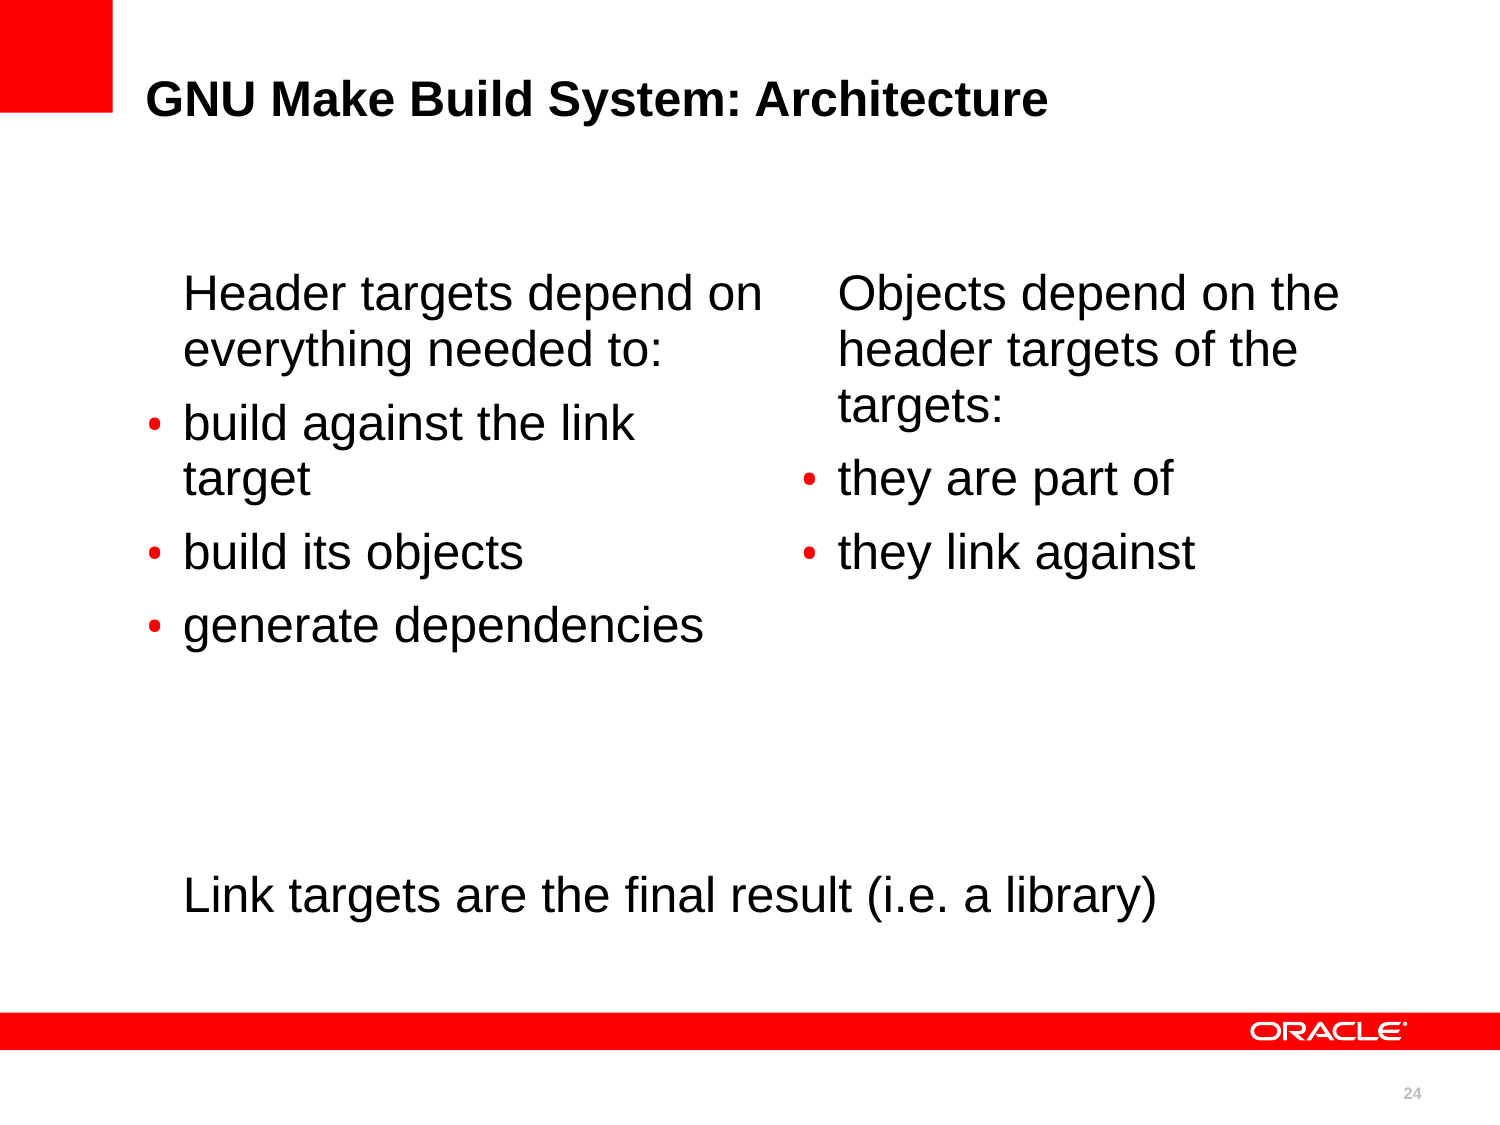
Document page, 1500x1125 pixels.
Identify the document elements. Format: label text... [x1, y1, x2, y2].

title GNU Make Build System: Architecture [145, 67, 1388, 220]
list Link targets are the final result (i.e. a library) [145, 265, 1435, 1009]
